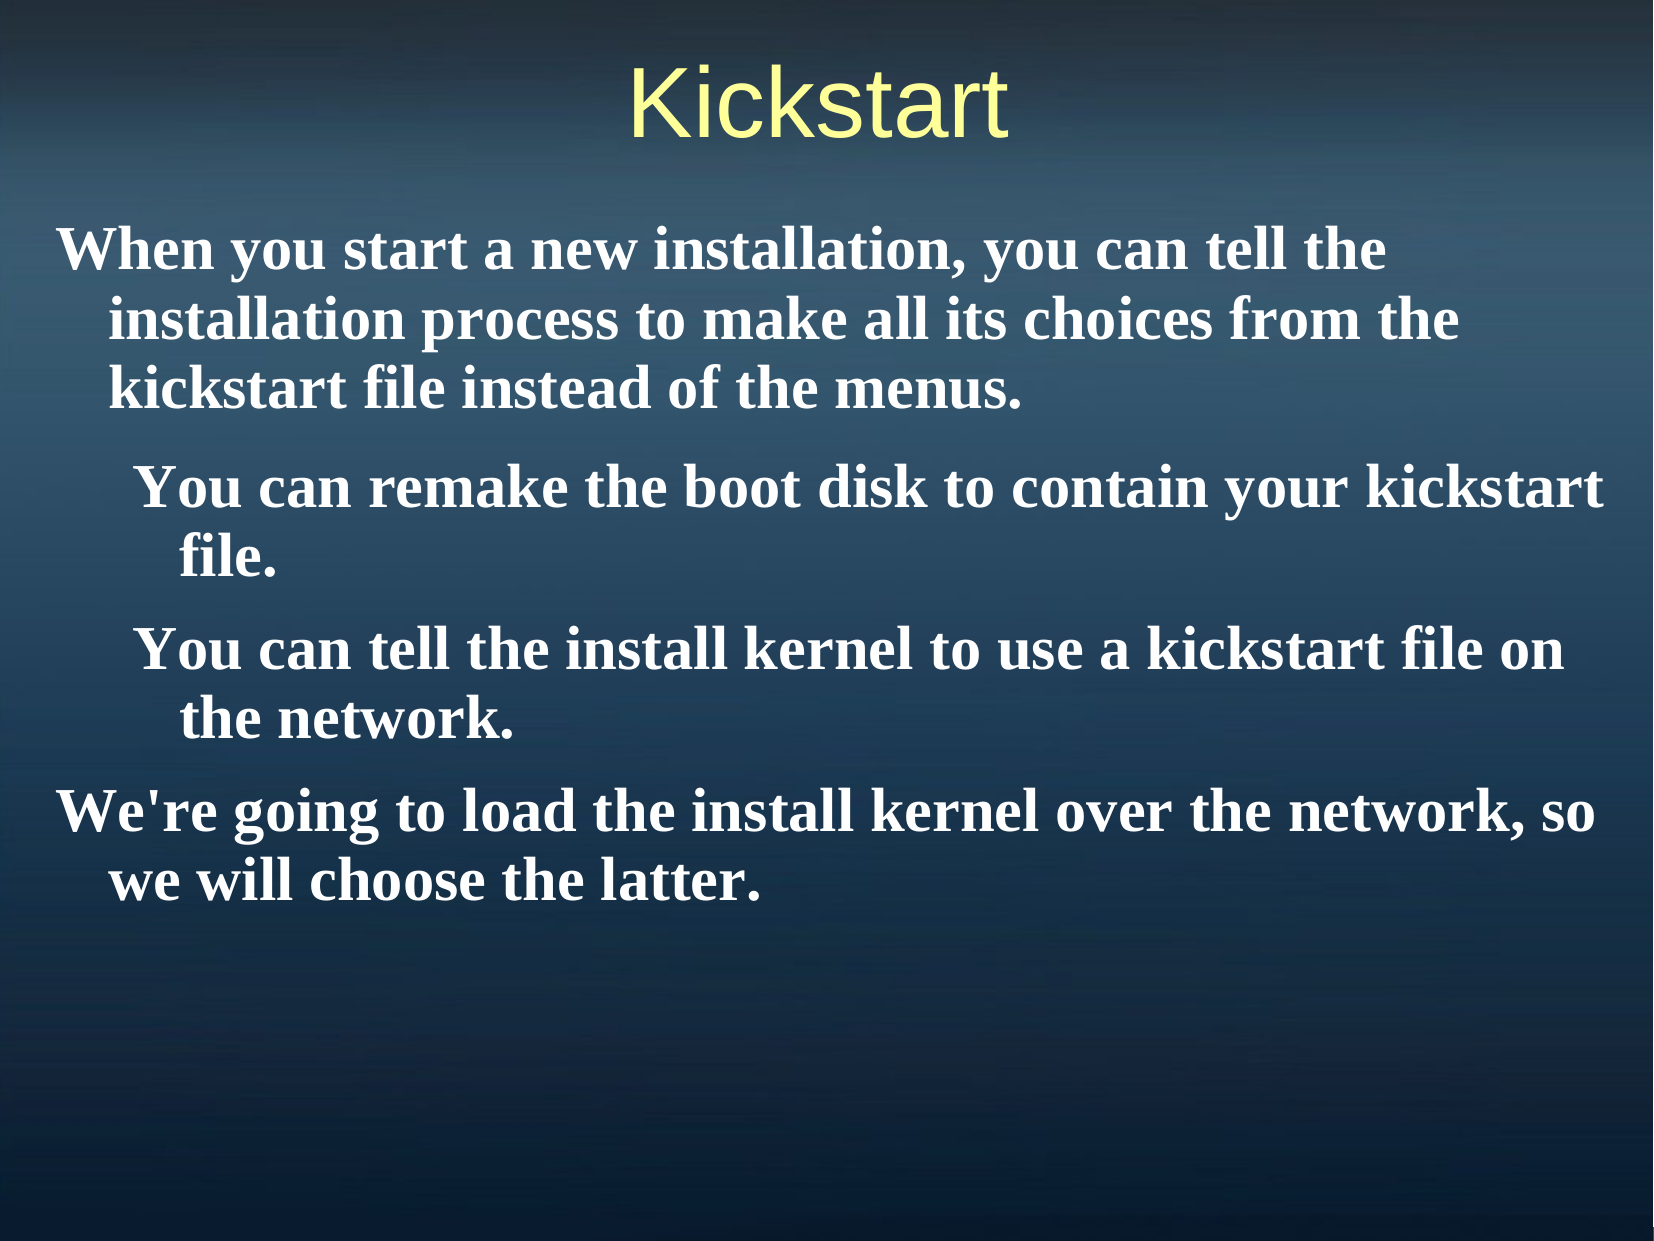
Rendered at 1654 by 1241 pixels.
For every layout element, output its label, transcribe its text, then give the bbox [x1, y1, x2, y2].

picture [0, 0, 1653, 1241]
title Kickstart [112, 17, 1525, 188]
list When you start a new installation, you can tell the installation process to make all its choices from the kickstart file instead of the menus. You can remake the boot disk to contain your kickstart file. You can tell the install kernel to use a kickstart file on the network. We're going to load the install kernel over the network, so we will choose the latter. [37, 214, 1613, 1138]
